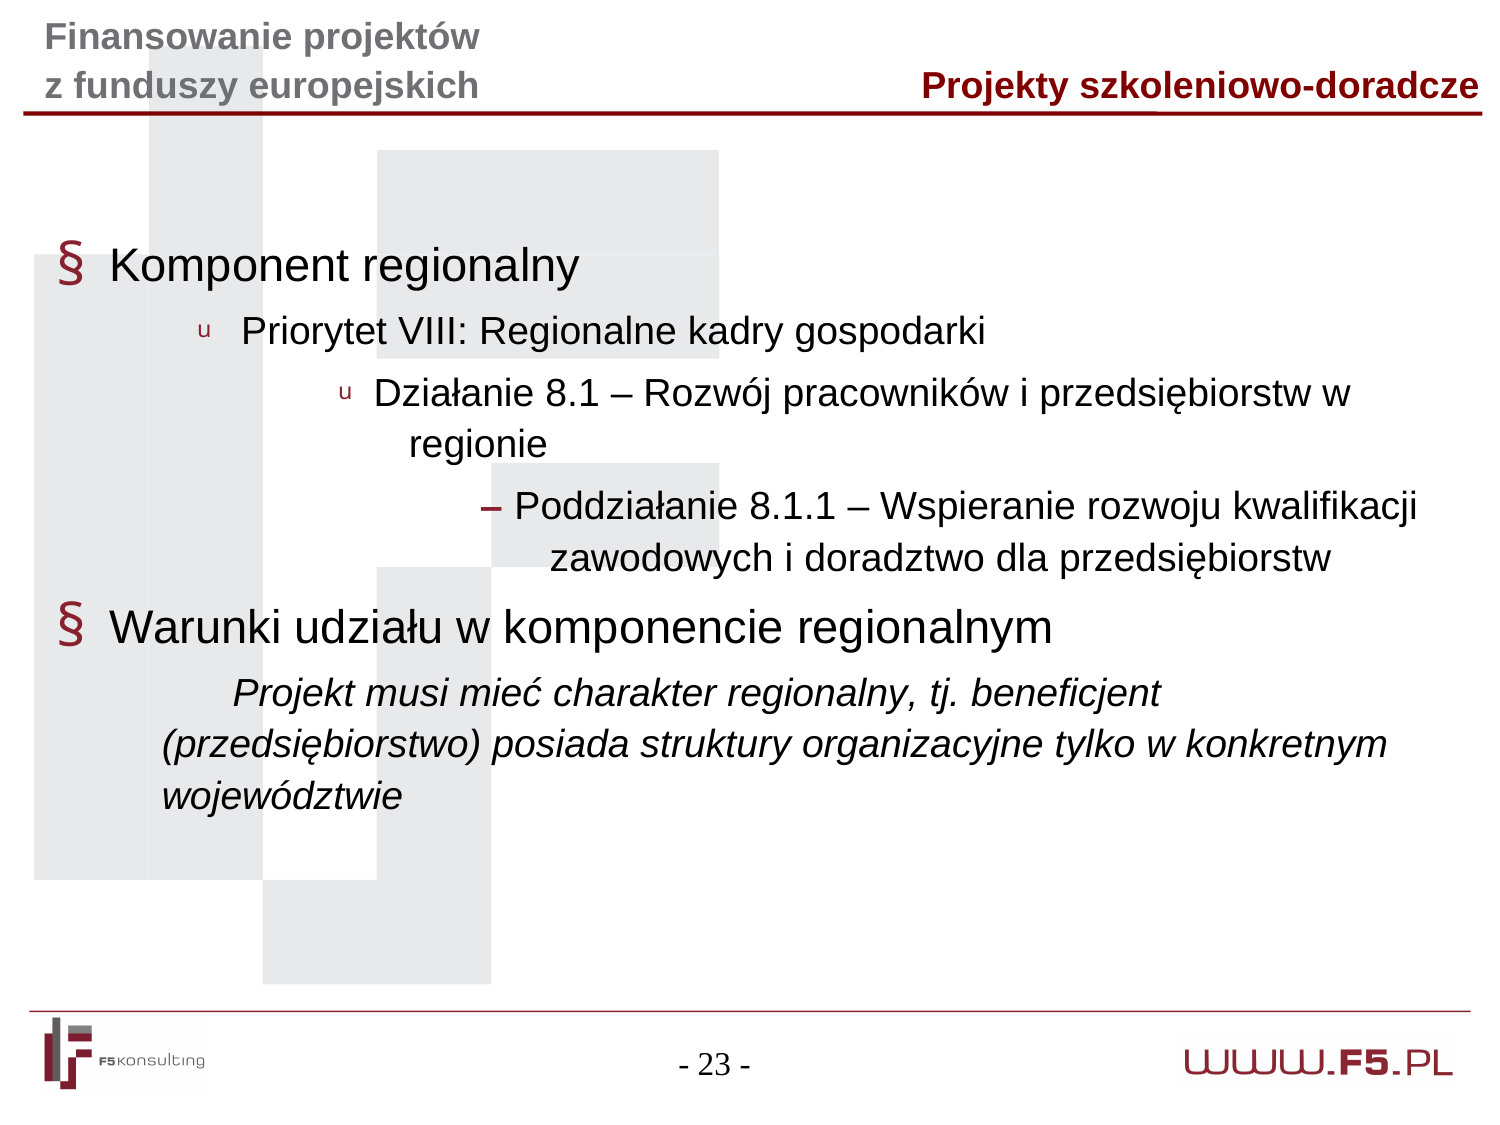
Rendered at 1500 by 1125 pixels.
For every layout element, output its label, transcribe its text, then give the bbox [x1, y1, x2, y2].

text_box - - [655, 1034, 774, 1091]
list Komponent regionalny Priorytet VIII: Regionalne kadry gospodarki Działanie 8.1 – Rozwój pracowników i przedsiębiorstw w regionie Poddziałanie 8.1.1 – Wspieranie rozwoju kwalifikacji zawodowych i doradztwo dla przedsiębiorstw Warunki udziału w komponencie regionalnym Projekt musi mieć charakter regionalny, tj. beneficjent (przedsiębiorstwo) posiada struktury organizacyjne tylko w konkretnym województwie [41, 221, 1441, 882]
text_box Finansowanie projektów z funduszy europejskich Projekty szkoleniowo-doradcze [29, 0, 1500, 106]
